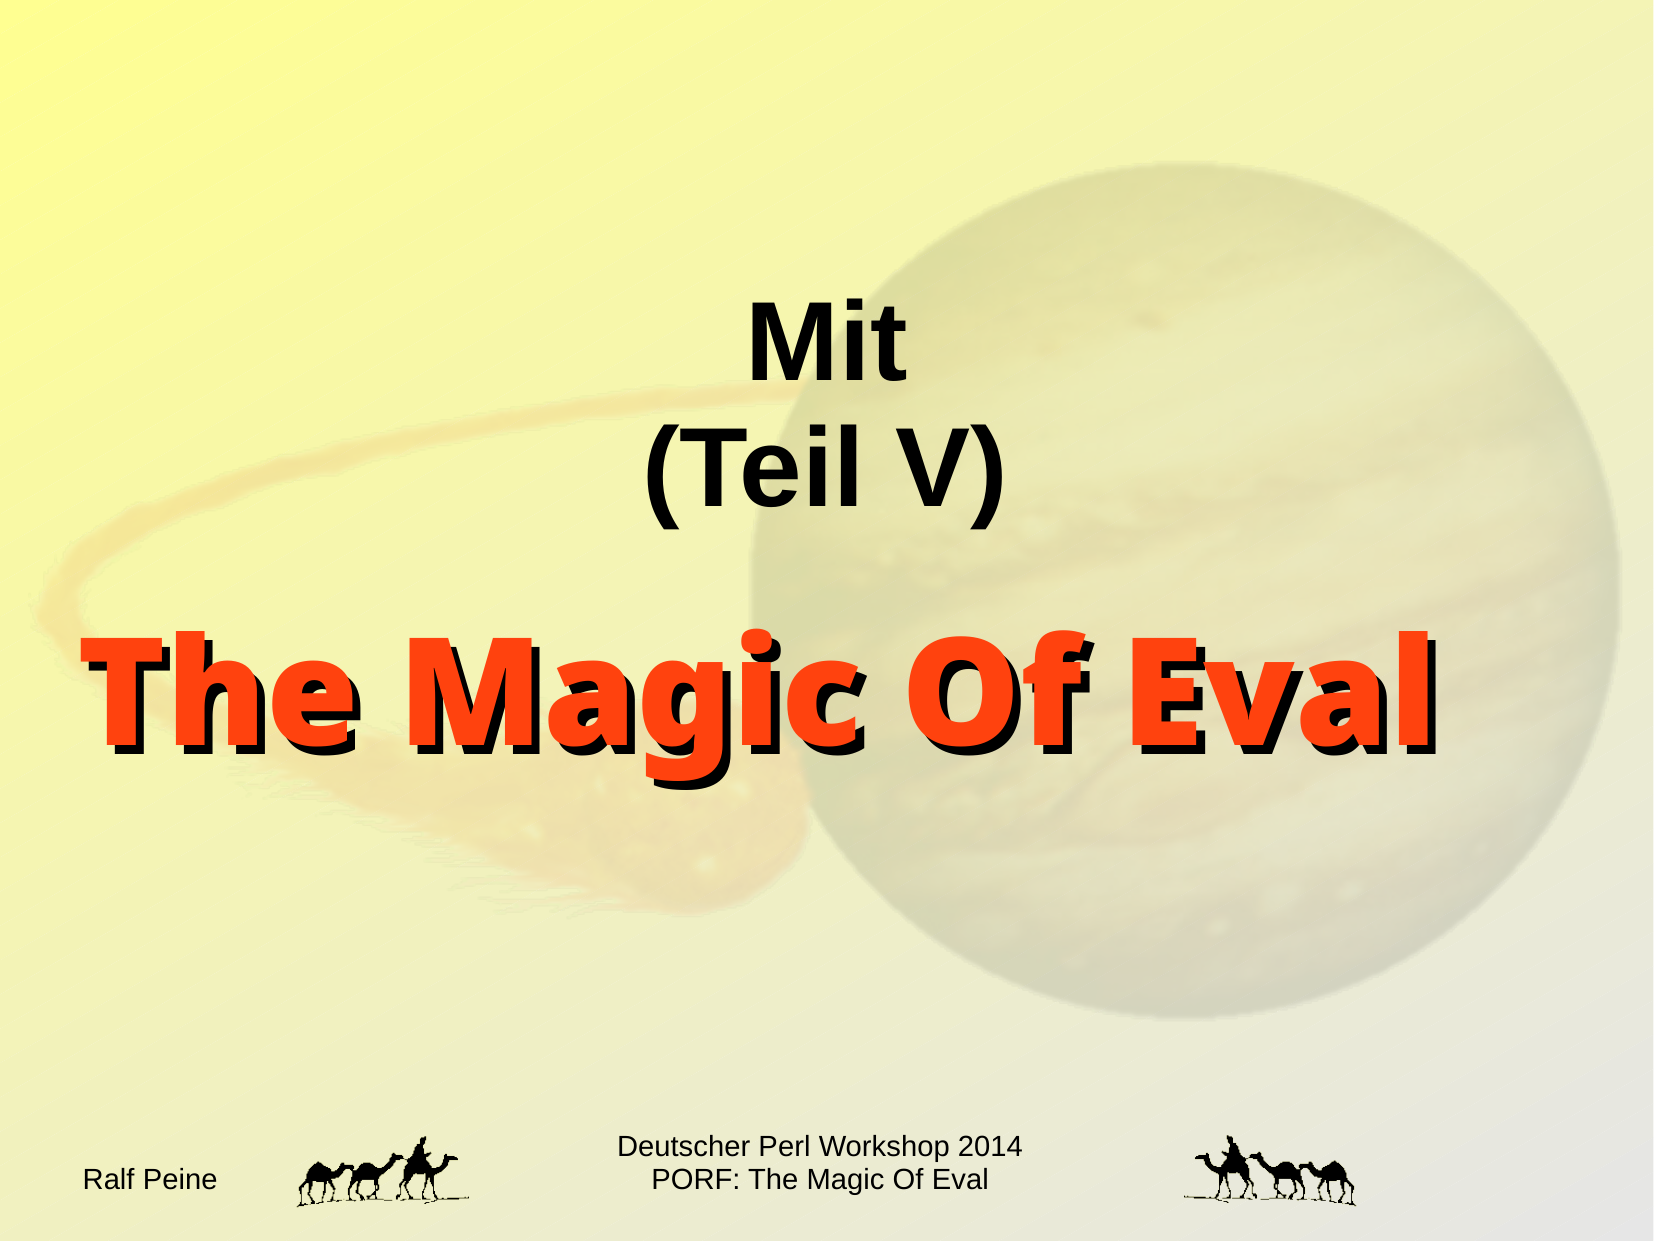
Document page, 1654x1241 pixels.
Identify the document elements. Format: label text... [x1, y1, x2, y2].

picture [1184, 1133, 1362, 1213]
picture [3, 138, 1654, 1054]
text_box The Magic Of Eval [62, 578, 1591, 805]
picture [291, 1134, 469, 1214]
text_box Mit (Teil V) [627, 271, 1027, 538]
